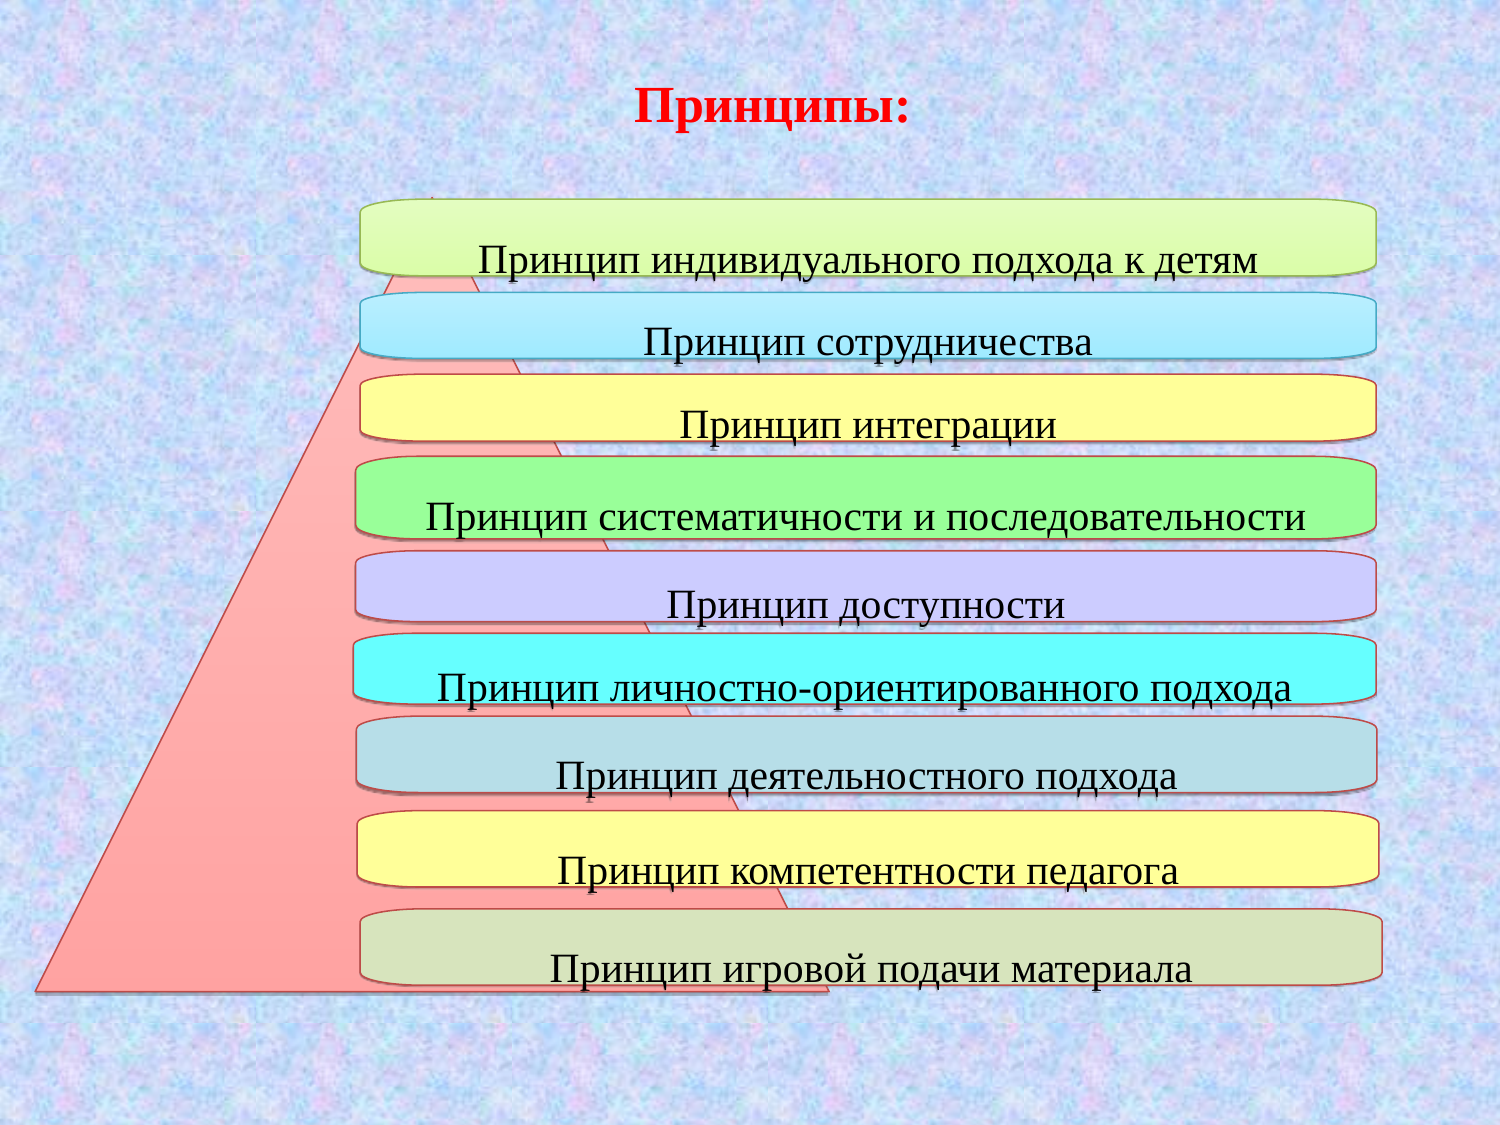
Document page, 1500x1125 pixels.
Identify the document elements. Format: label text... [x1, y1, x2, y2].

text_box Принцип интеграции [360, 374, 1377, 442]
text_box Принцип сотрудничества [360, 292, 1377, 359]
text_box Принцип личностно-ориентированного подхода [353, 633, 1377, 705]
text_box Принцип доступности [355, 550, 1377, 622]
text_box Принцип систематичности и последовательности [355, 456, 1377, 539]
text_box [383, 275, 480, 294]
text_box Принцип индивидуального подхода к детям [360, 199, 1377, 276]
text_box Принцип компетентности педагога [357, 810, 1379, 888]
text_box Принцип деятельностного подхода [356, 716, 1377, 793]
text_box Принцип игровой подачи материала [360, 908, 1383, 986]
text_box [35, 341, 830, 992]
title Принципы: [135, 54, 1411, 149]
